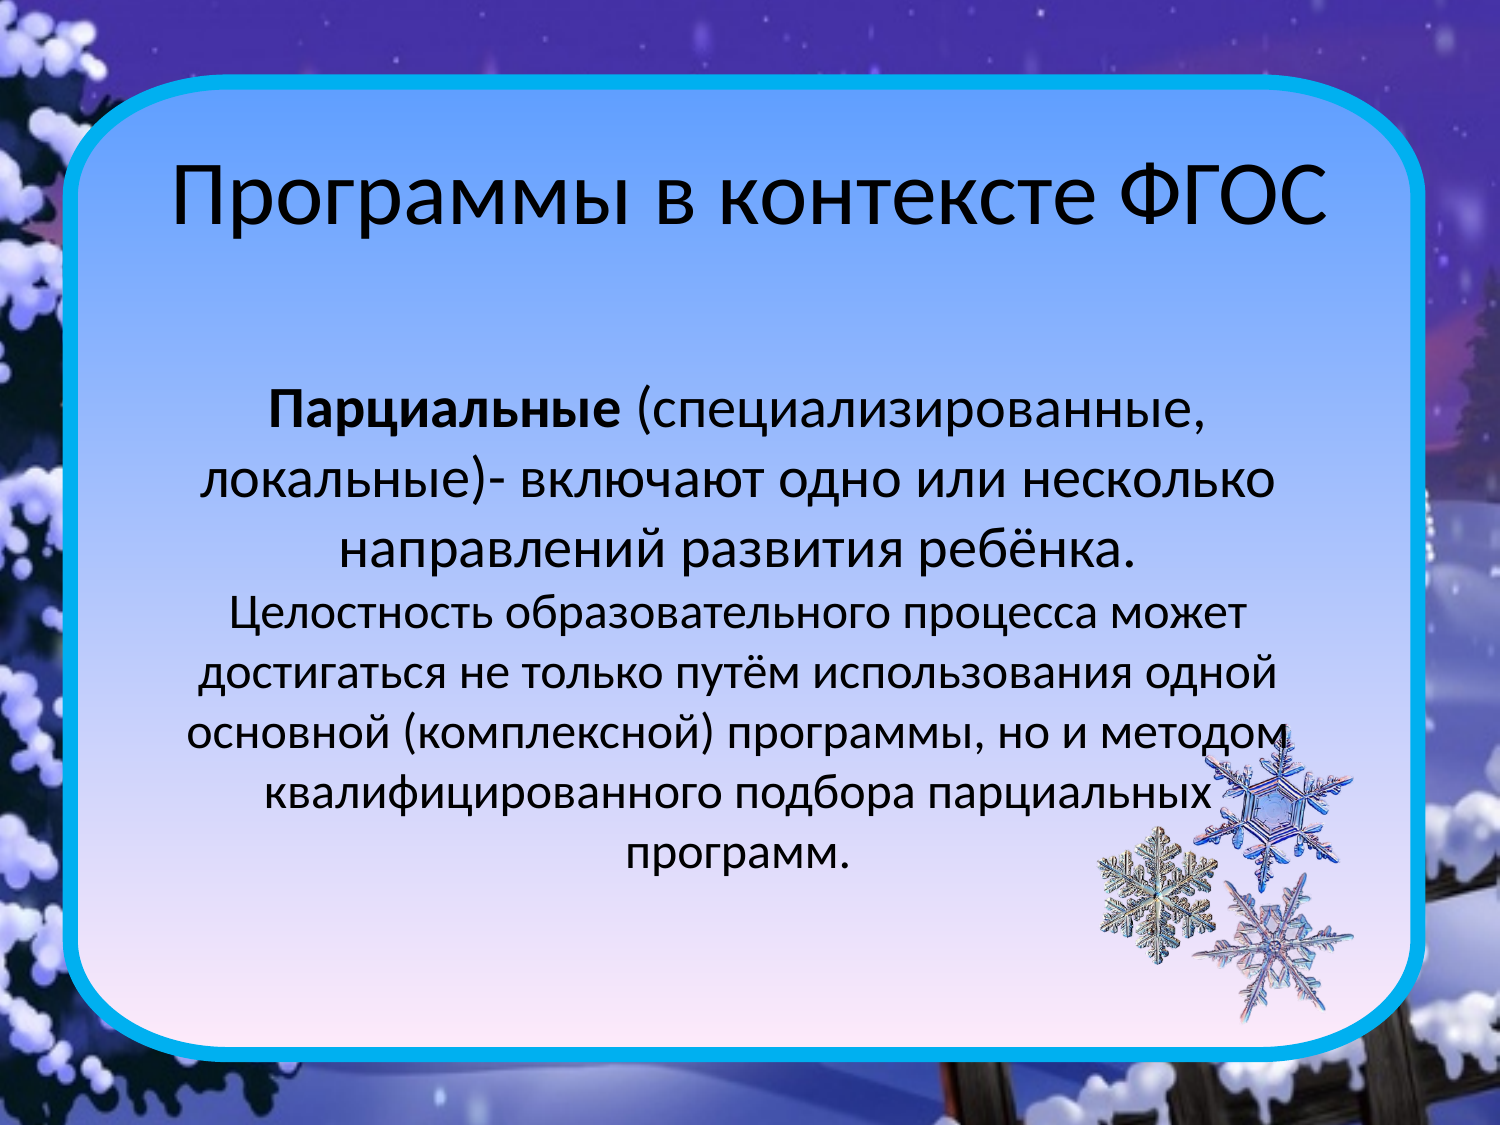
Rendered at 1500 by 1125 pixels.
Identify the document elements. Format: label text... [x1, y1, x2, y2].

subtitle Парциальные (специализированные, локальные)- включают одно или несколько направлений развития ребёнка. Целостность образовательного процесса может достигаться не только путём использования одной основной (комплексной) программы, но и методом квалифицированного подбора парциальных программ. [135, 361, 1341, 976]
picture [0, 0, 1500, 1125]
title Программы в контексте ФГОС [112, 125, 1388, 338]
